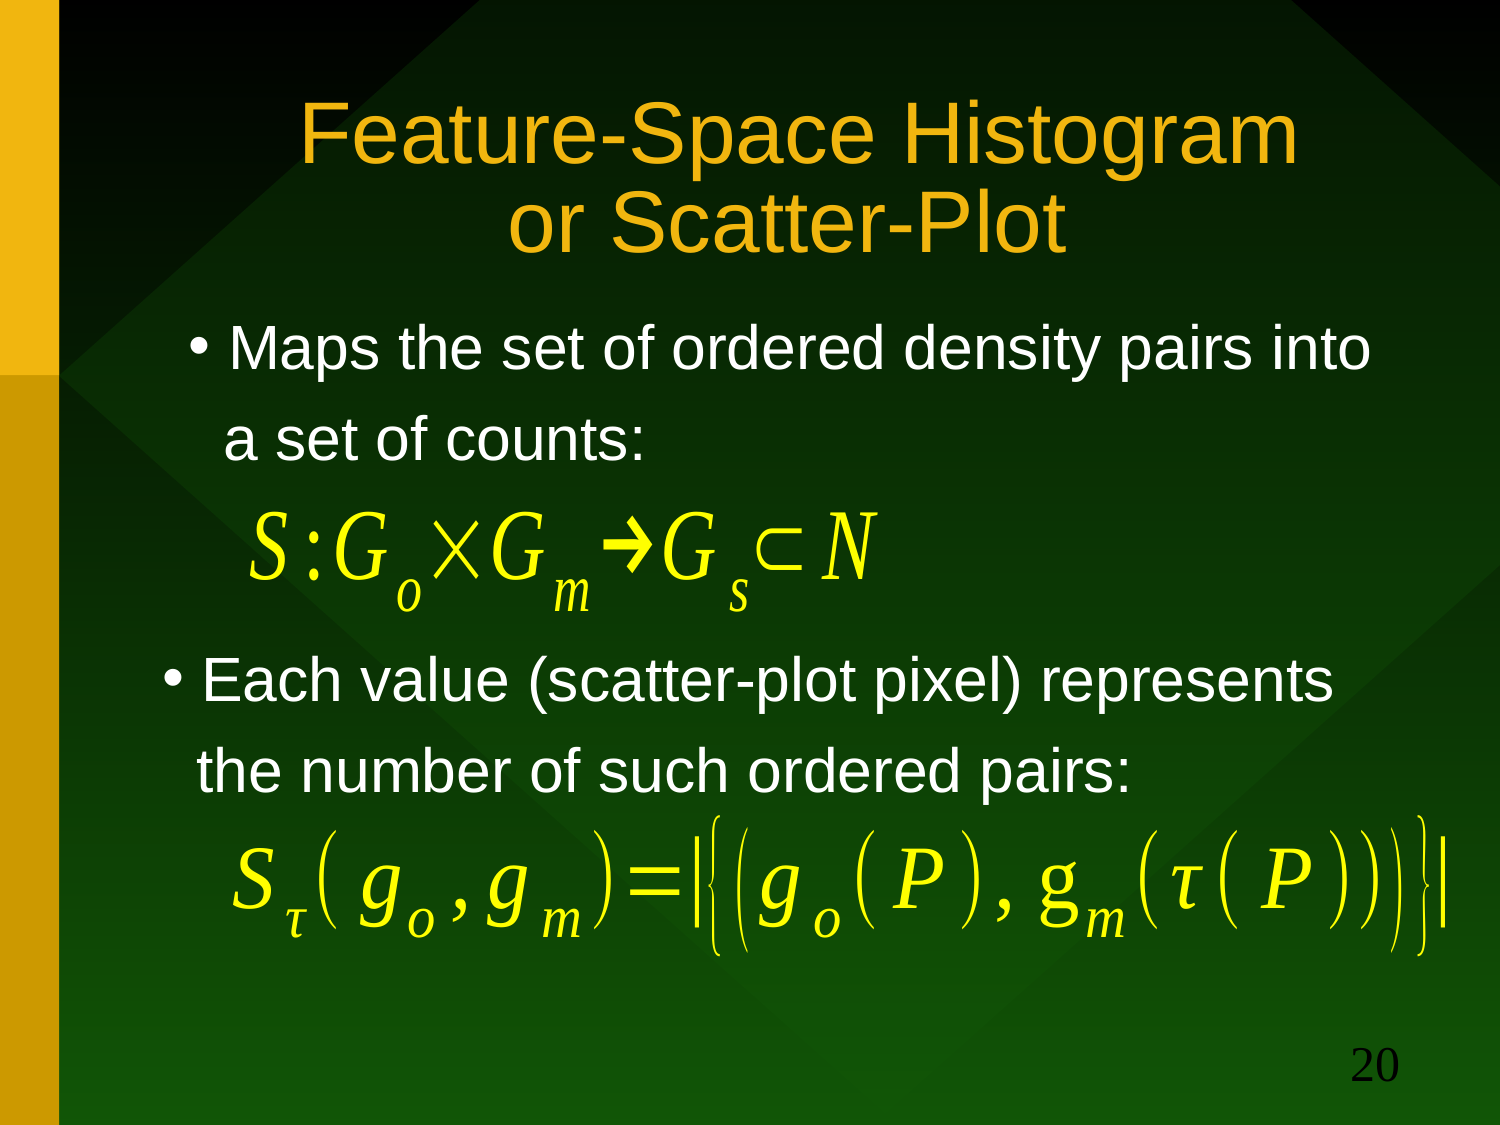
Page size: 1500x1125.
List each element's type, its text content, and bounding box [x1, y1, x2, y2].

text_box Maps the set of ordered density pairs into a set of counts: [174, 299, 1389, 481]
text_box Each value (scatter-plot pixel) represents the number of such ordered pairs: [147, 631, 1352, 813]
chart [205, 812, 1483, 963]
title Feature-Space Histogram or Scatter-Plot [99, 84, 1476, 279]
chart [225, 490, 913, 625]
